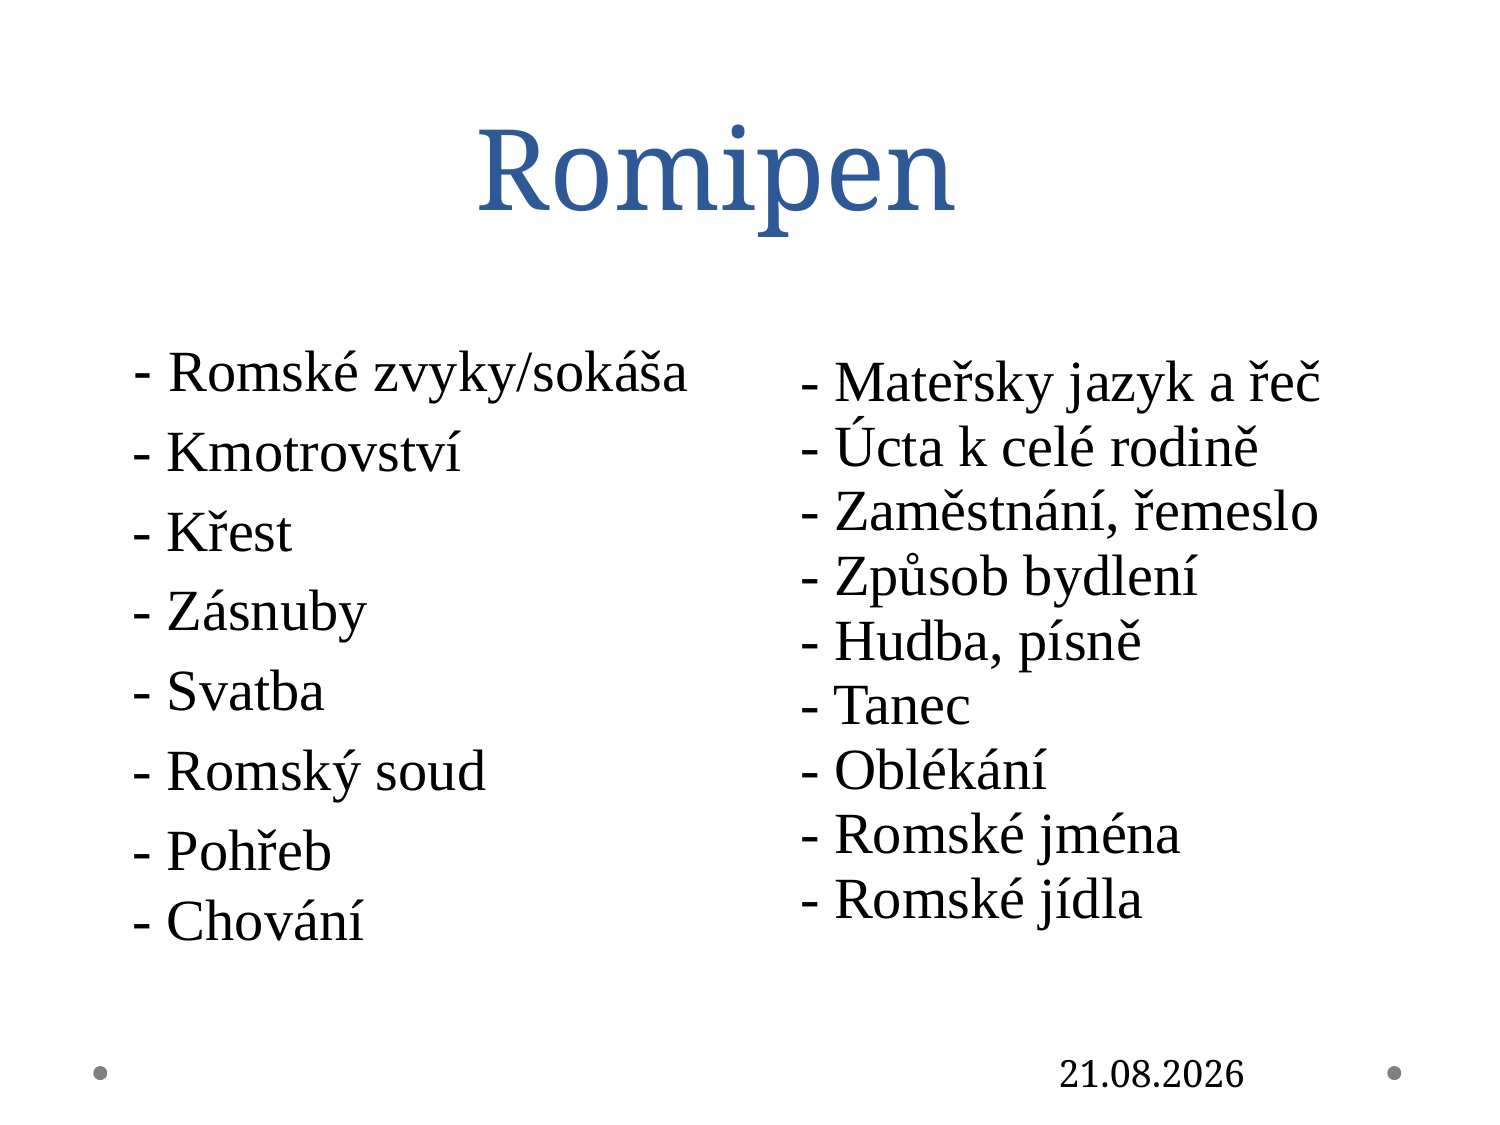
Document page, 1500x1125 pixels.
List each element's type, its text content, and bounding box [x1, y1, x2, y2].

text_box - Mateřsky jazyk a řeč - Úcta k celé rodině - Zaměstnání, řemeslo - Způsob bydlení - Hudba, písně - Tanec - Oblékání - Romské jména - Romské jídla [785, 342, 1436, 1125]
title Romipen [147, 90, 1317, 242]
list - Romské zvyky/sokáša - Kmotrovství - Křest - Zásnuby - Svatba - Romský soud - Pohřeb - Chování [118, 236, 768, 1125]
